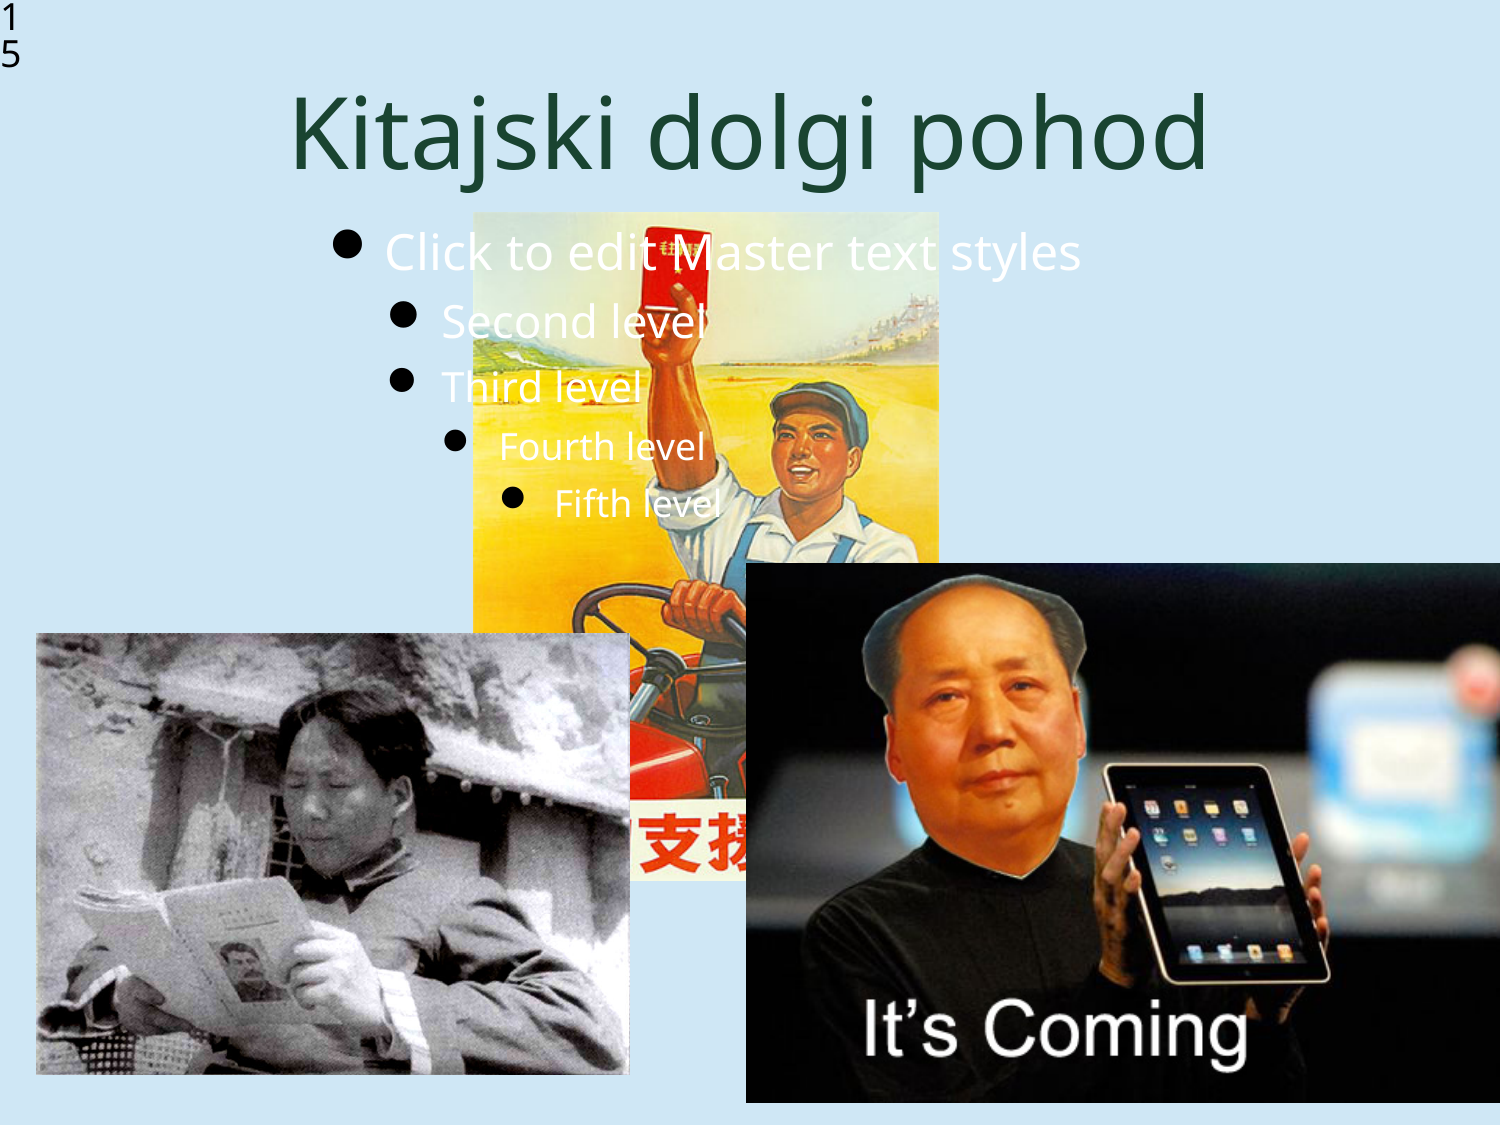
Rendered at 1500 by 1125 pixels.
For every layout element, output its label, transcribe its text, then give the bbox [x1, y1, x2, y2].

picture [36, 212, 1500, 1103]
title Kitajski dolgi pohod [125, 12, 1375, 246]
